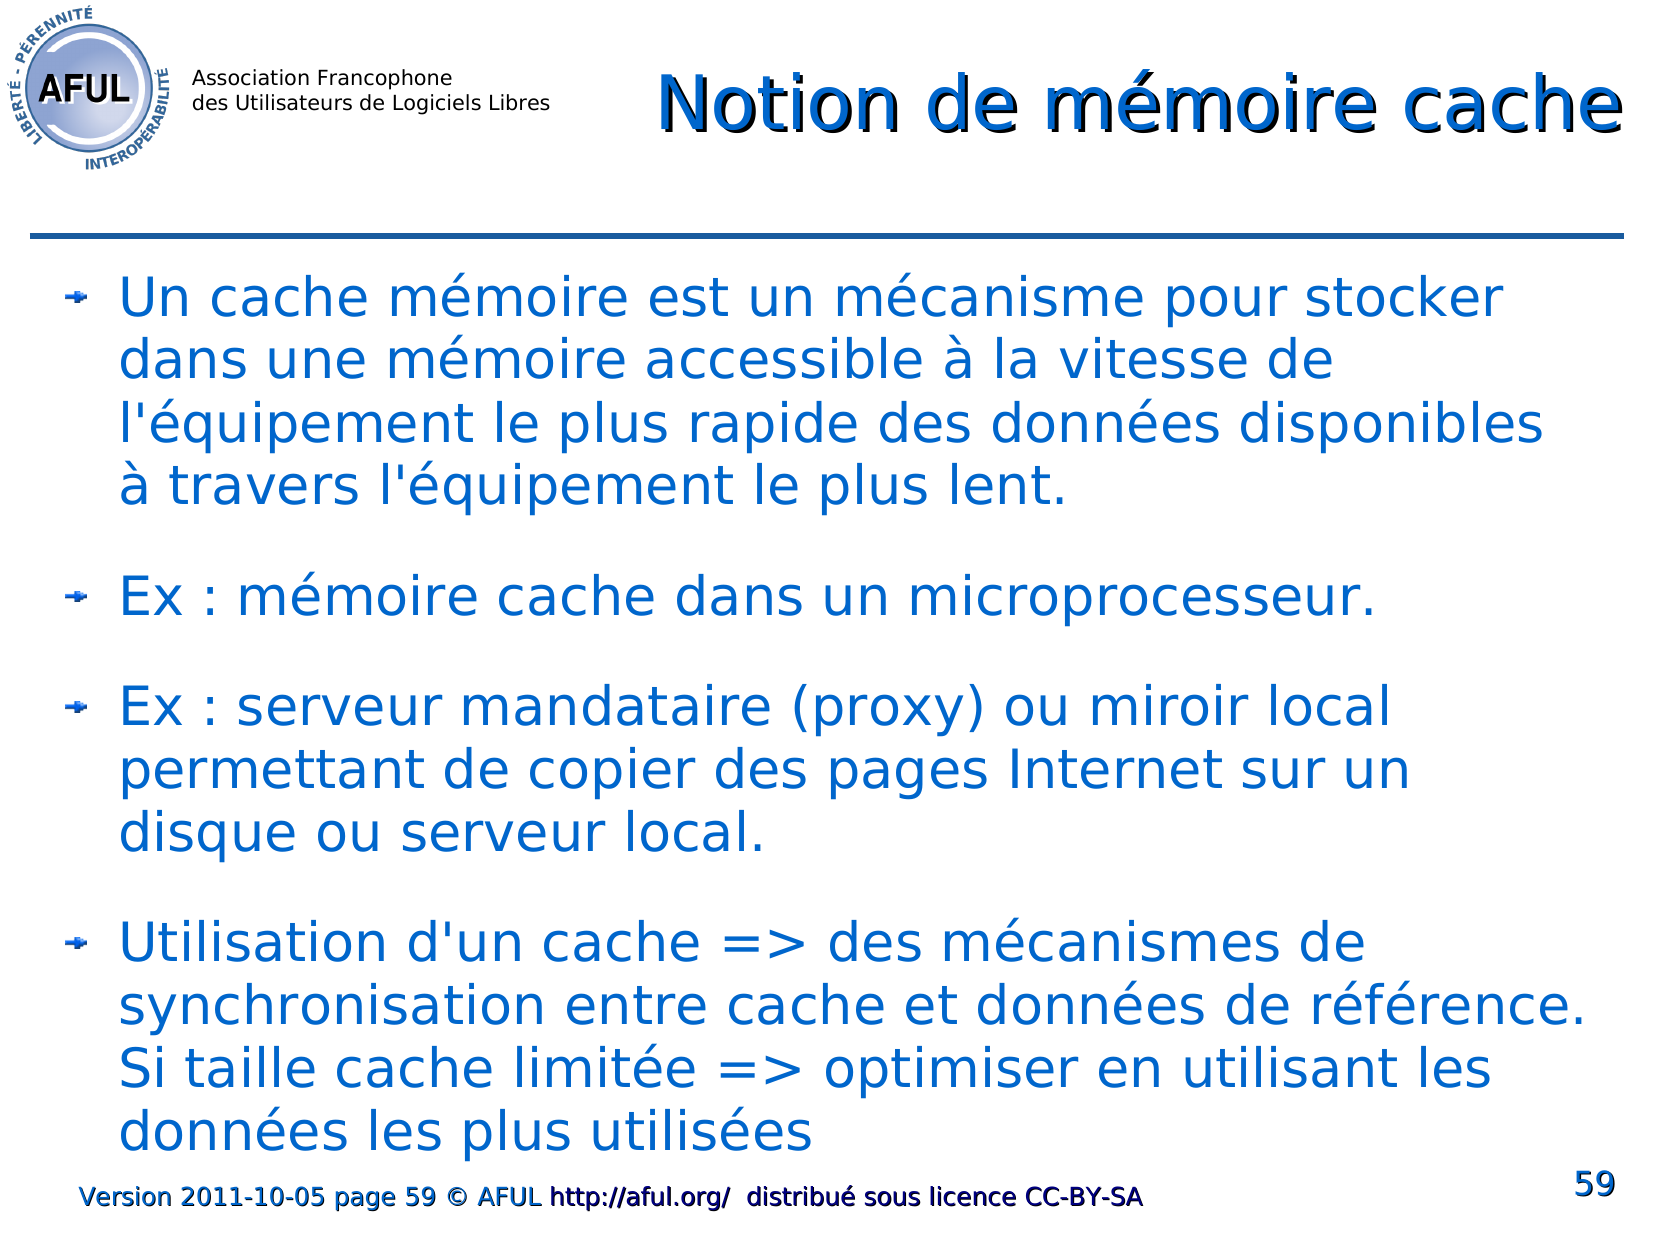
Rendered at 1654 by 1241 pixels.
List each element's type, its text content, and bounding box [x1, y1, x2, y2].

picture [0, 0, 178, 178]
list Un cache mémoire est un mécanisme pour stocker dans une mémoire accessible à la vitesse de l'équipement le plus rapide des données disponibles à travers l'équipement le plus lent. Ex : mémoire cache dans un microprocesseur. Ex : serveur mandataire (proxy) ou miroir local permettant de copier des pages Internet sur un disque ou serveur local. Utilisation d'un cache => des mécanismes de synchronisation entre cache et données de référence. Si taille cache limitée => optimiser en utilisant les données les plus utilisées [47, 265, 1595, 1241]
title Notion de mémoire cache [501, 0, 1625, 207]
